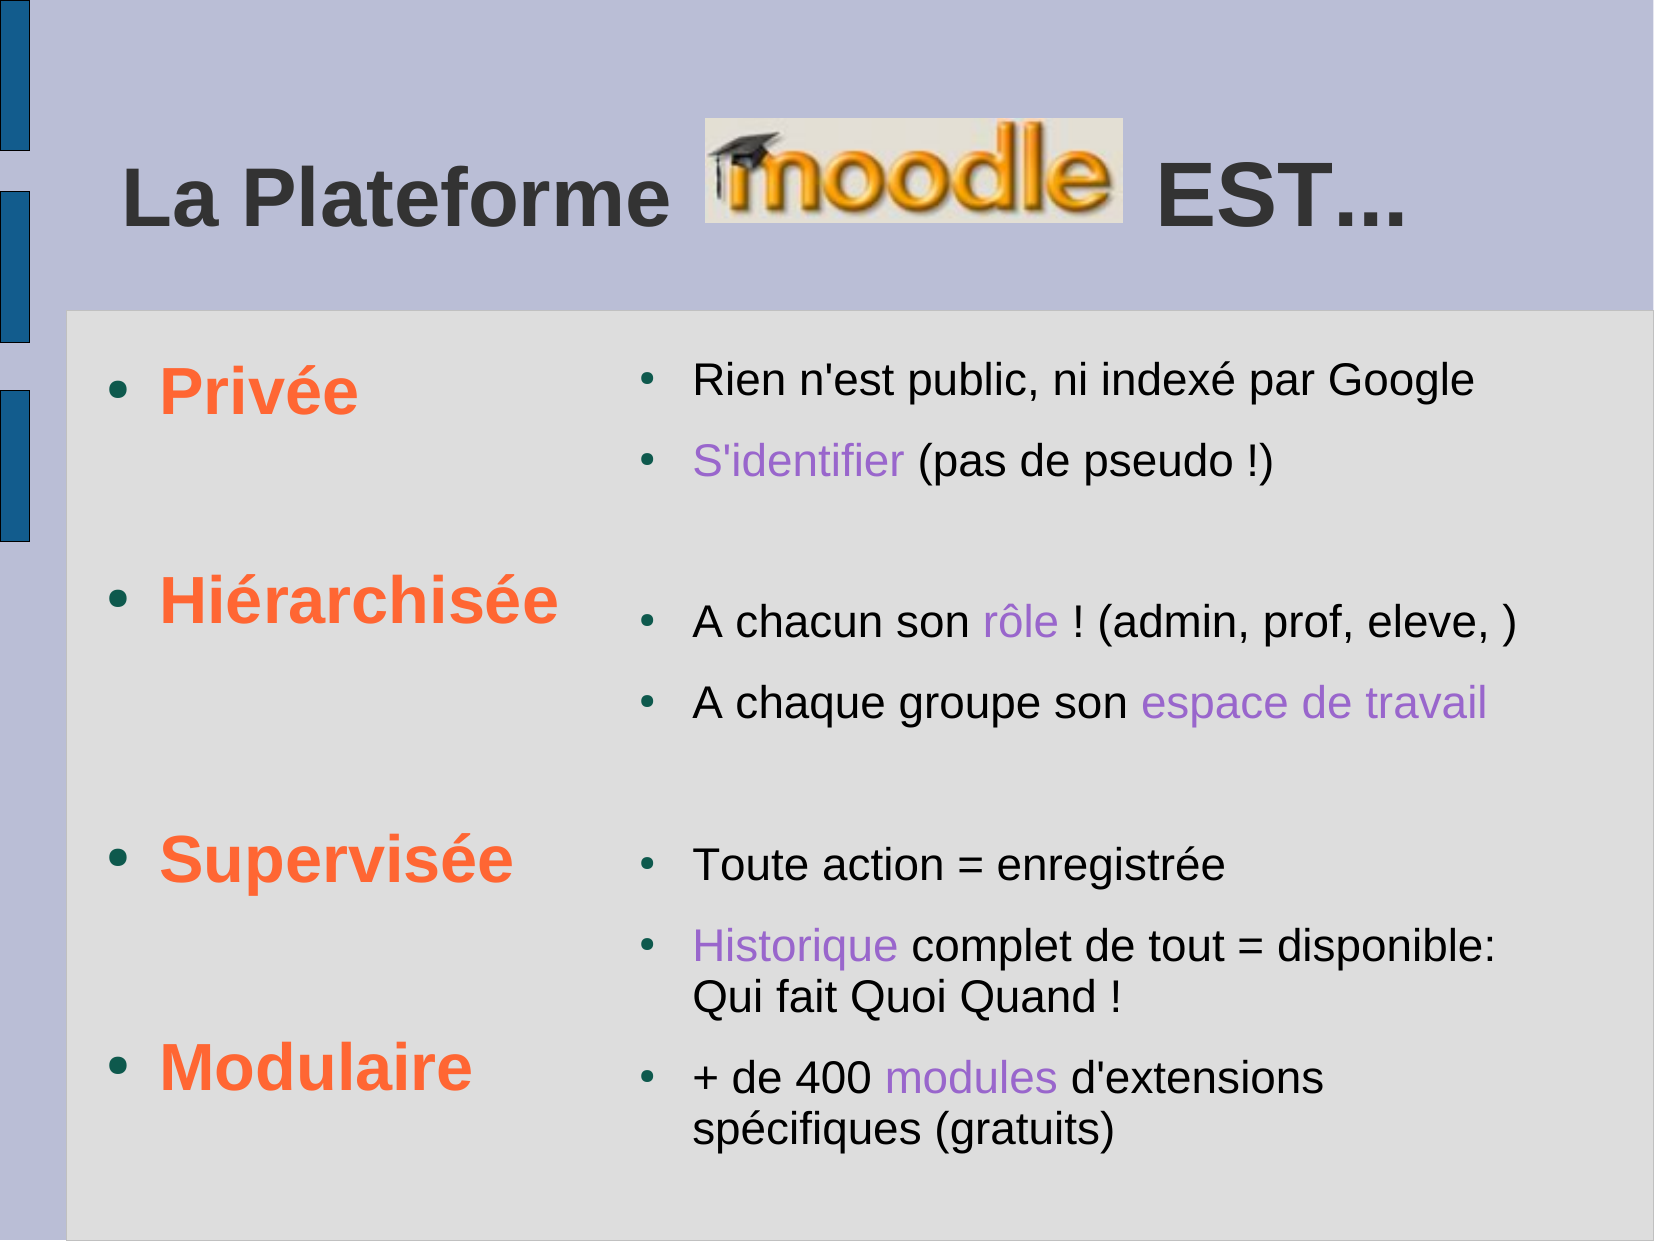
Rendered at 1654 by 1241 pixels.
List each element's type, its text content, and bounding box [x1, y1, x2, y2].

list Rien n'est public, ni indexé par Google S'identifier (pas de pseudo !) A chacun son rôle ! (admin, prof, eleve, ) A chaque groupe son espace de travail Toute action = enregistrée Historique complet de tout = disponible: Qui fait Quoi Quand ! + de 400 modules d'extensions spécifiques (gratuits) [621, 354, 1565, 1152]
title La Plateforme EST... [121, 91, 1534, 299]
list Privée Hiérarchisée Supervisée Modulaire [88, 354, 621, 1136]
picture [705, 118, 1123, 223]
